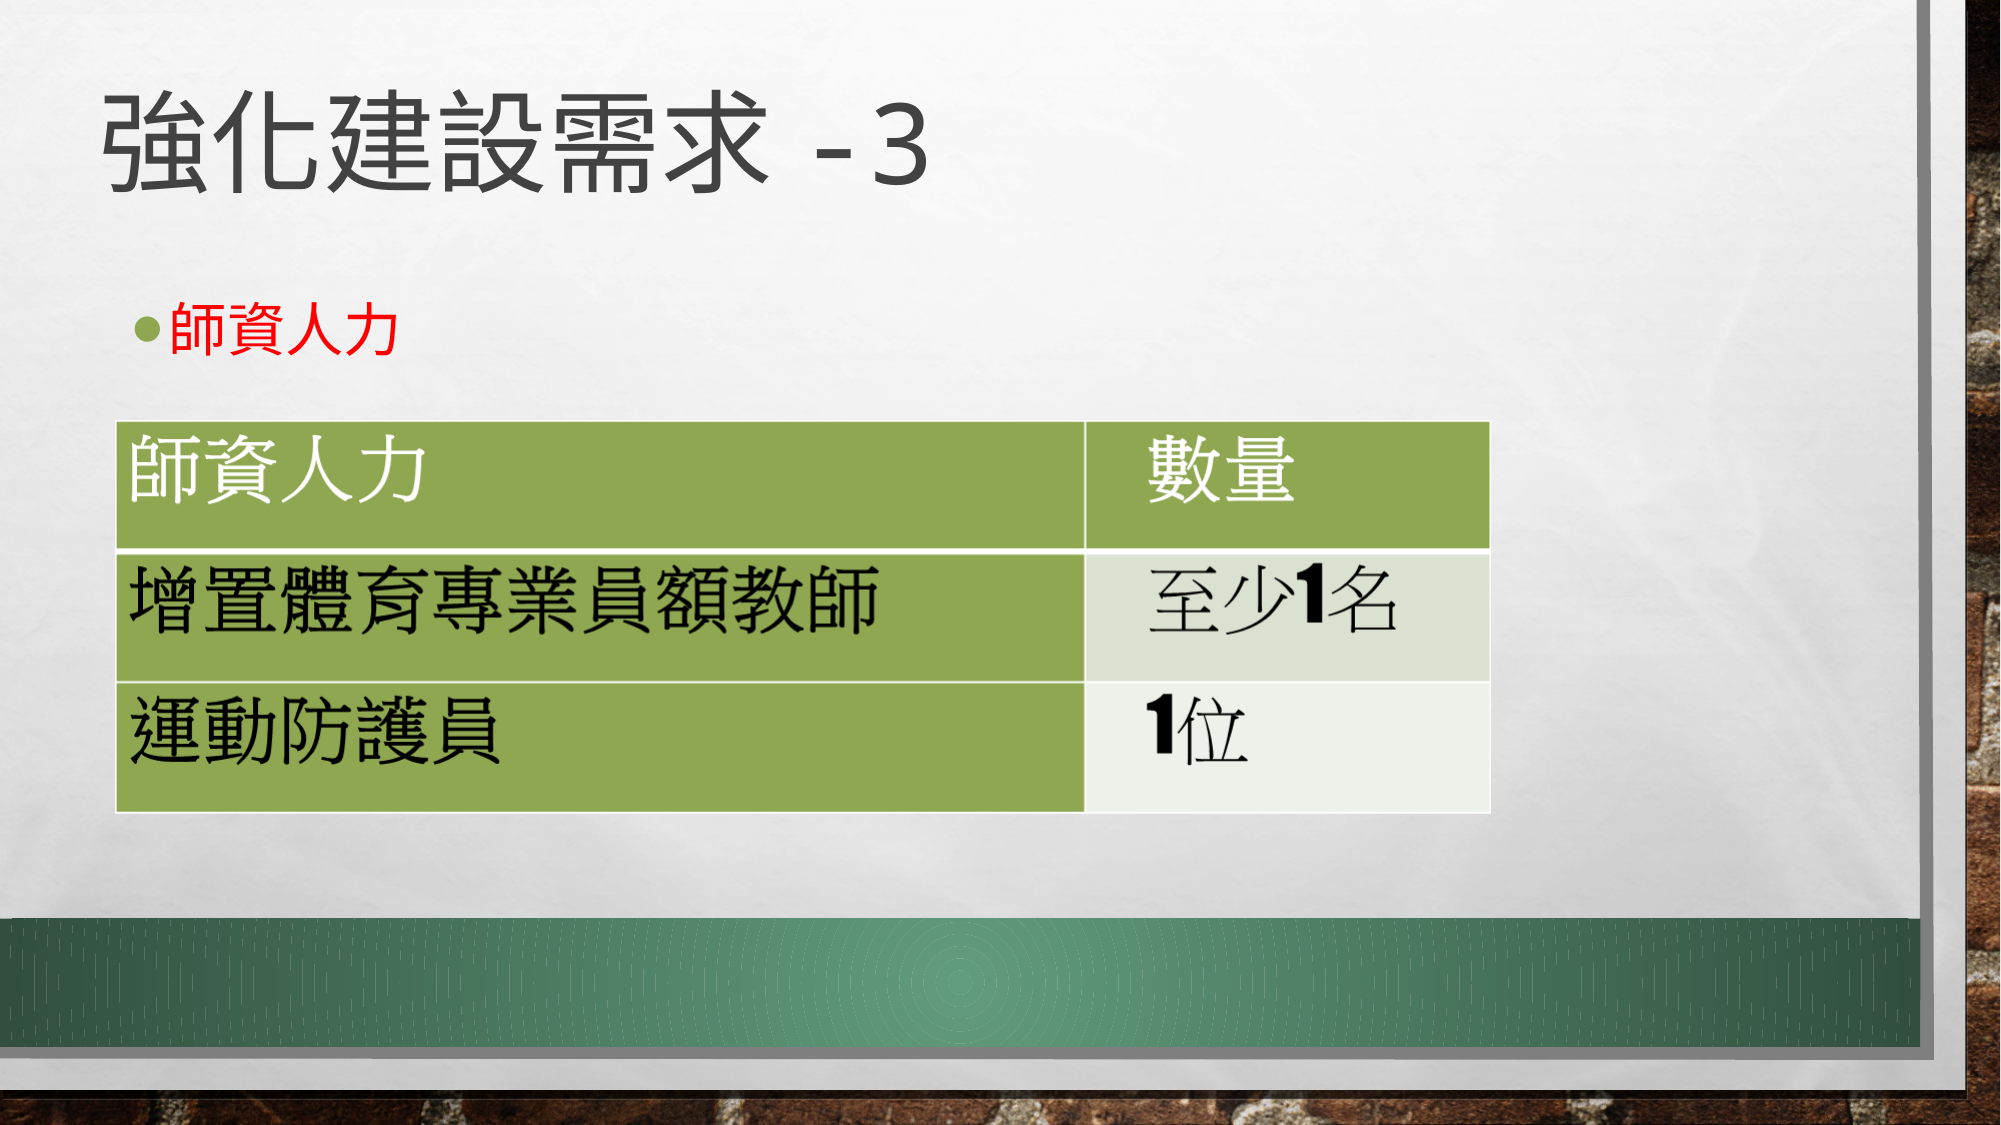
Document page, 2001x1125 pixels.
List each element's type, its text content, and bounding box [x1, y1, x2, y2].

list 師資人力 [116, 271, 951, 393]
picture [115, 397, 1491, 817]
title 強化建設需求-3 [83, 53, 1789, 244]
